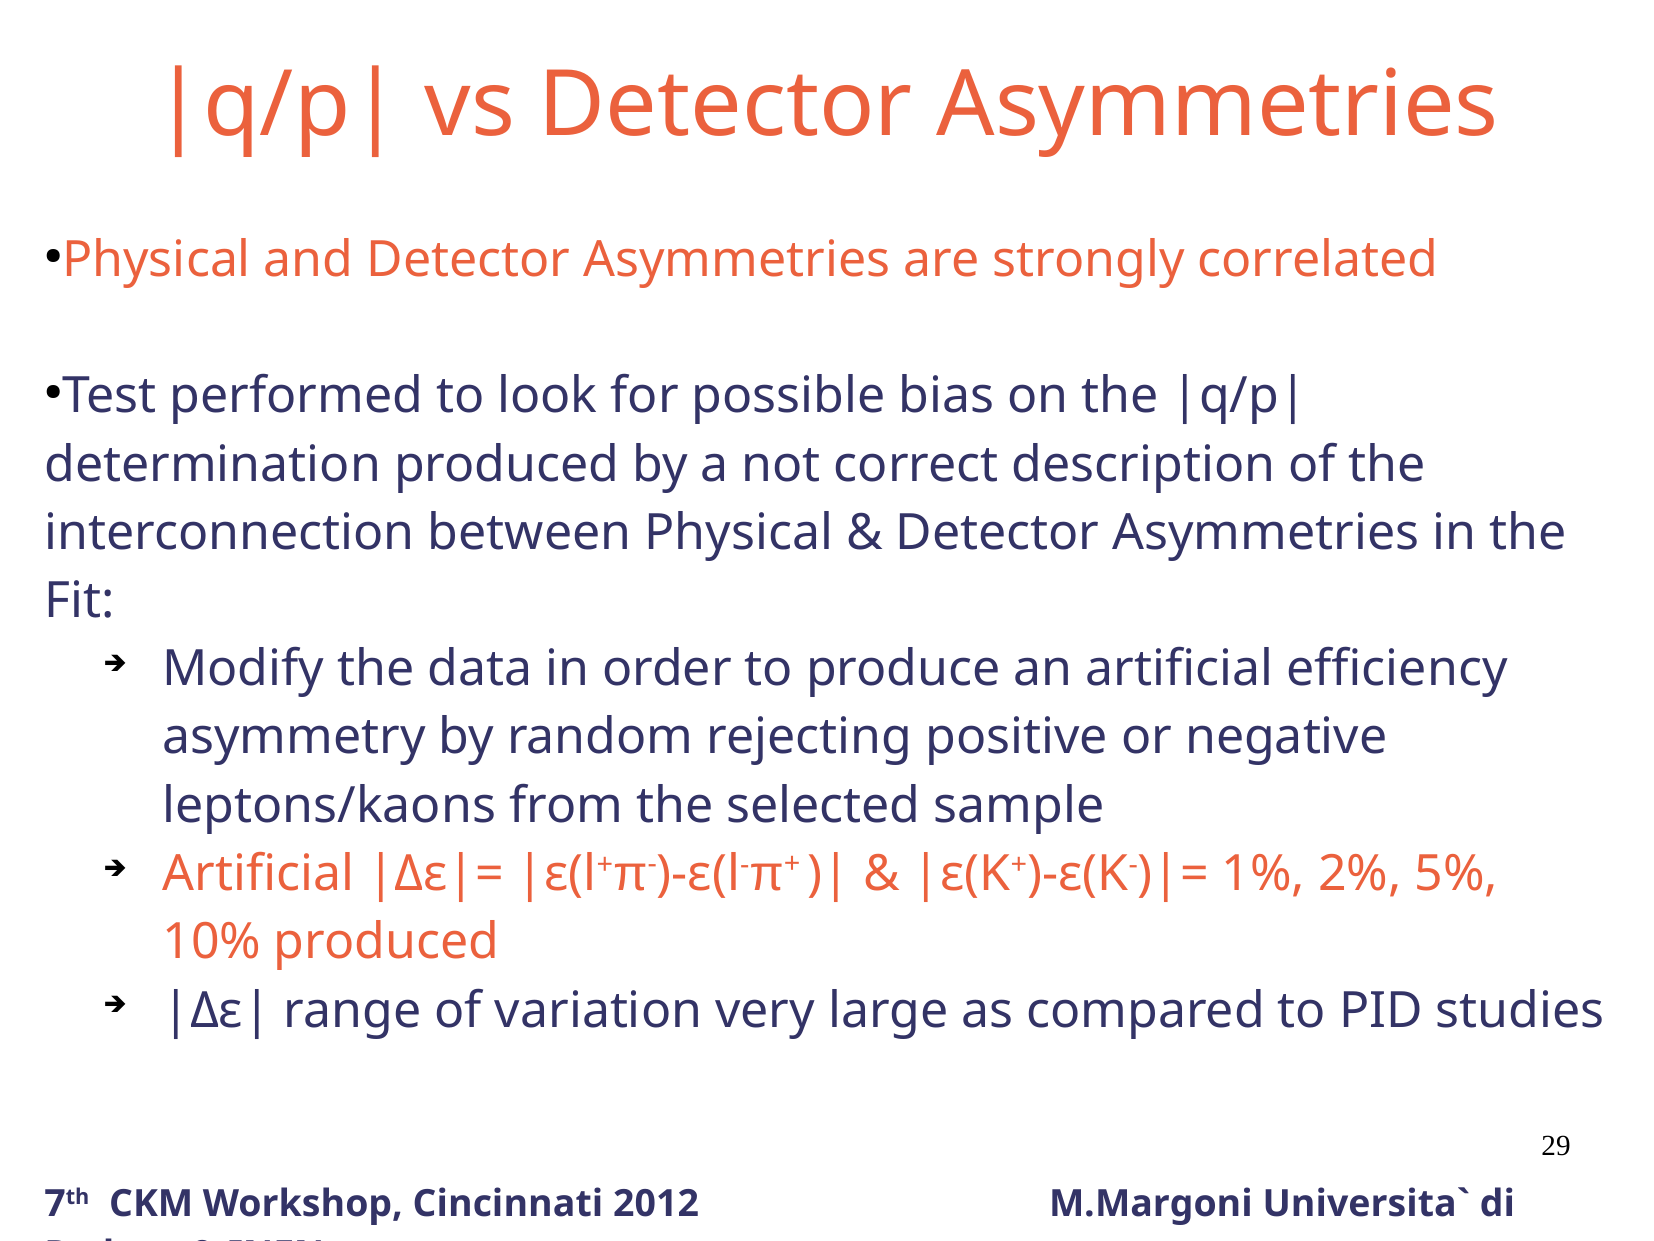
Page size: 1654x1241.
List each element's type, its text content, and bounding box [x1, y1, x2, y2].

title |q/p| vs Detector Asymmetries [82, 3, 1571, 196]
text_box 7th CKM Workshop, Cincinnati 2012 M.Margoni Universita` di Padova & INFN [29, 1169, 1625, 1241]
text_box Physical and Detector Asymmetries are strongly correlated Test performed to look for possible bias on the |q/p| determination produced by a not correct description of the interconnection between Physical & Detector Asymmetries in the Fit: Modify the data in order to produce an artificial efficiency asymmetry by random rejecting positive or negative leptons/kaons from the selected sample Artificial |Δε|= |ε(l+π-)-ε(l-π+ )| & |ε(K+)-ε(K-)|= 1%, 2%, 5%, 10% produced |Δε| range of variation very large as compared to PID studies [29, 215, 1625, 1169]
